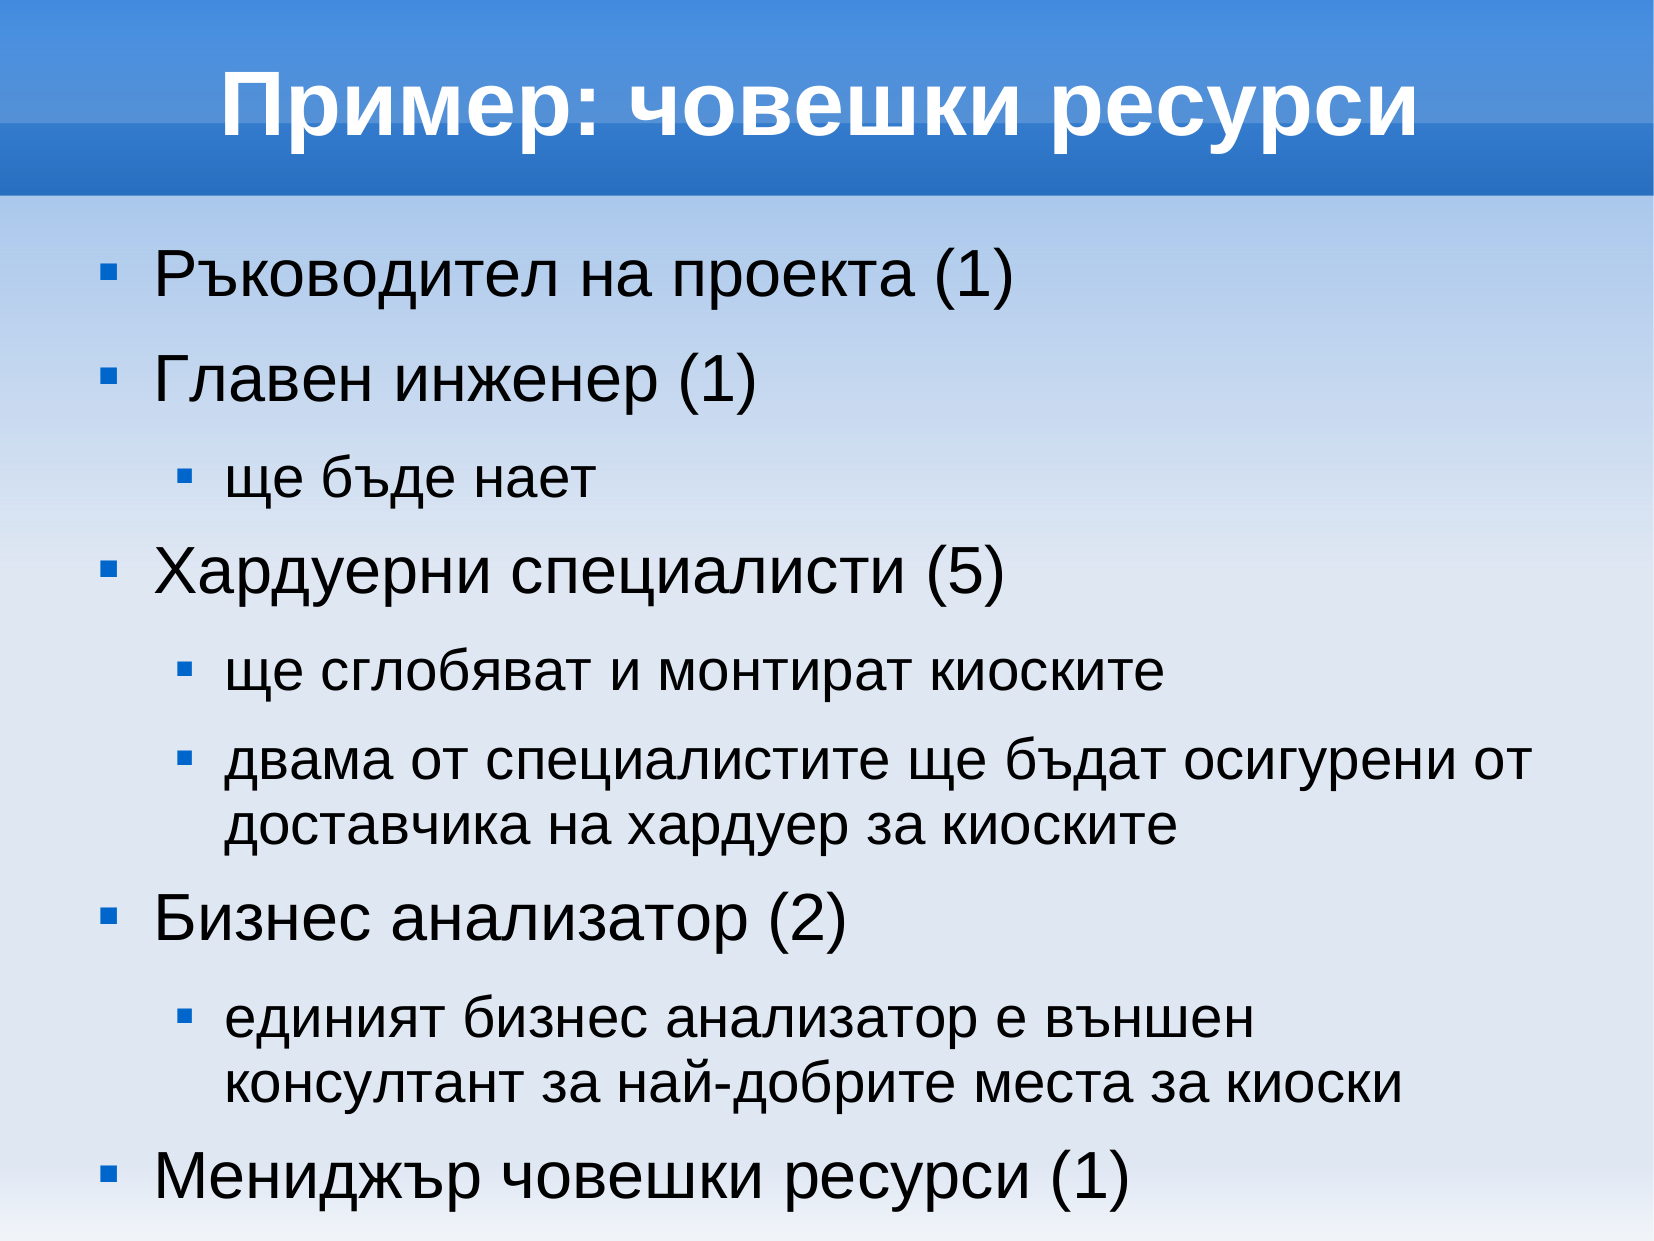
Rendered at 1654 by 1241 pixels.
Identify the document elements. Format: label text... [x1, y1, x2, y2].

title Пример: човешки ресурси [76, 0, 1565, 208]
picture [0, 0, 1654, 1241]
list Ръководител на проекта (1) Главен инженер (1) ще бъде нает Хардуерни специалисти (5) ще сглобяват и монтират киоските двама от специалистите ще бъдат осигурени от доставчика на хардуер за киоските Бизнес анализатор (2) единият бизнес анализатор е външен консултант за най-добрите места за киоски Мениджър човешки ресурси (1) [82, 236, 1571, 1213]
